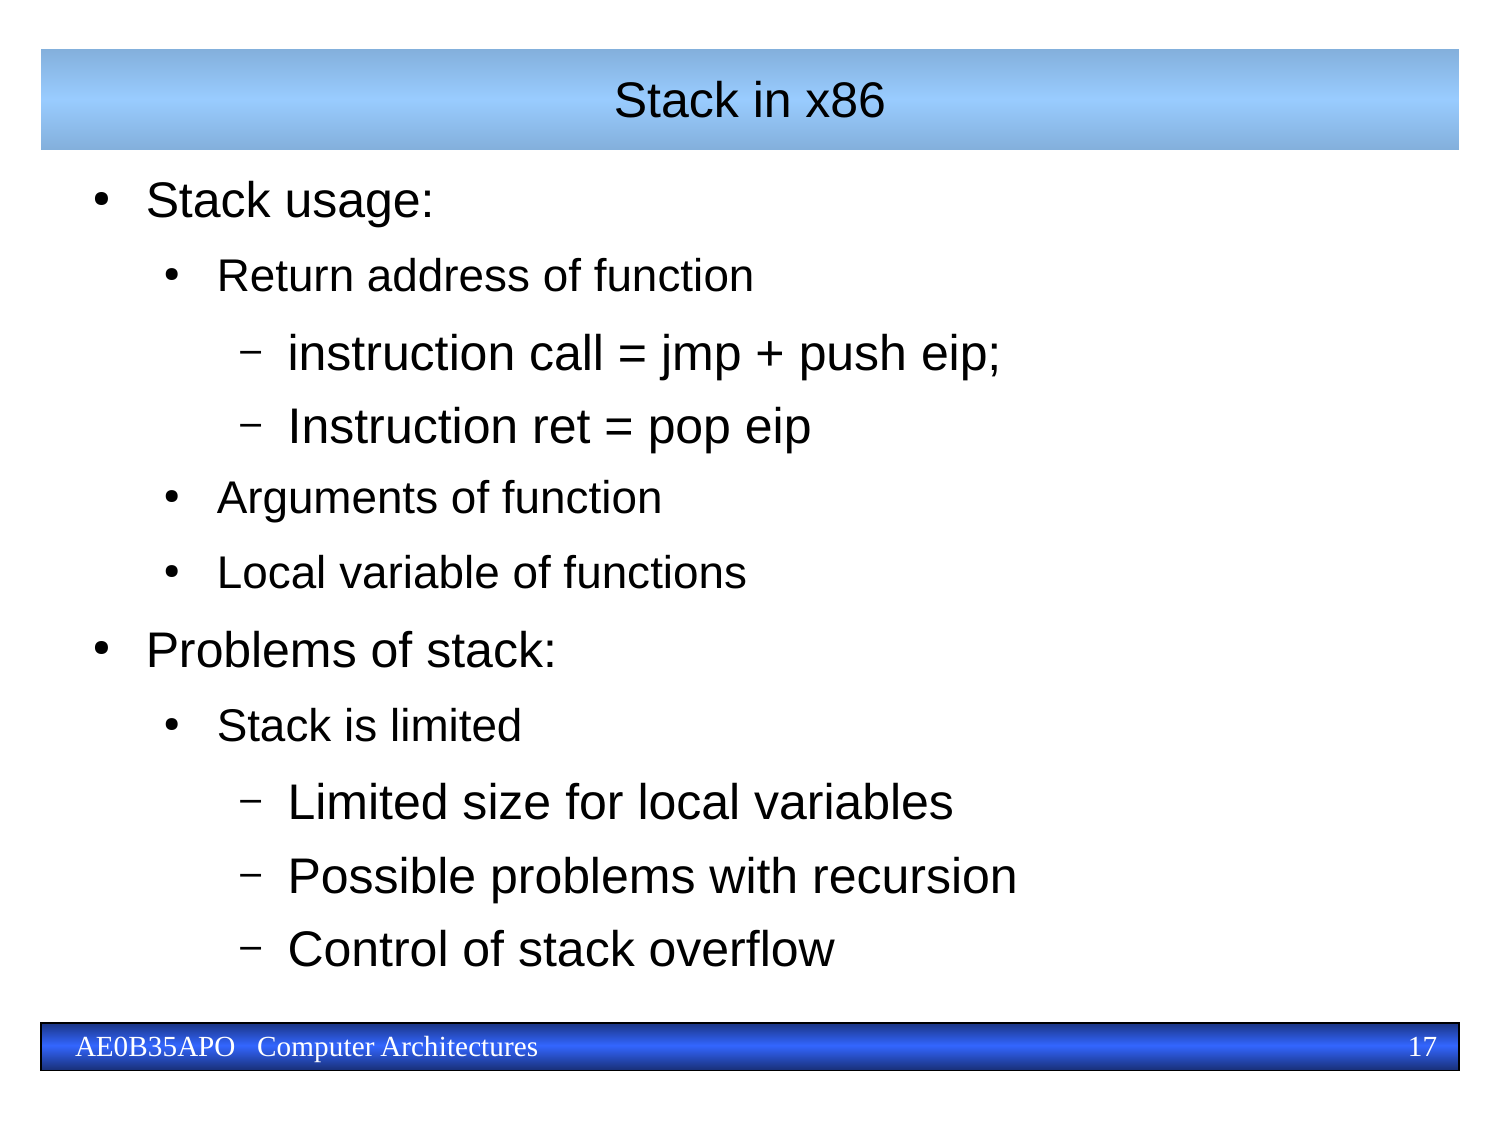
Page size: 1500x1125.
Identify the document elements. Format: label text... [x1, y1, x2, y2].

list Stack usage: Return address of function instruction call = jmp + push eip; Instruction ret = pop eip Arguments of function Local variable of functions Problems of stack: Stack is limited Limited size for local variables Possible problems with recursion Control of stack overflow [75, 172, 1426, 981]
title Stack in x86 [41, 49, 1459, 150]
